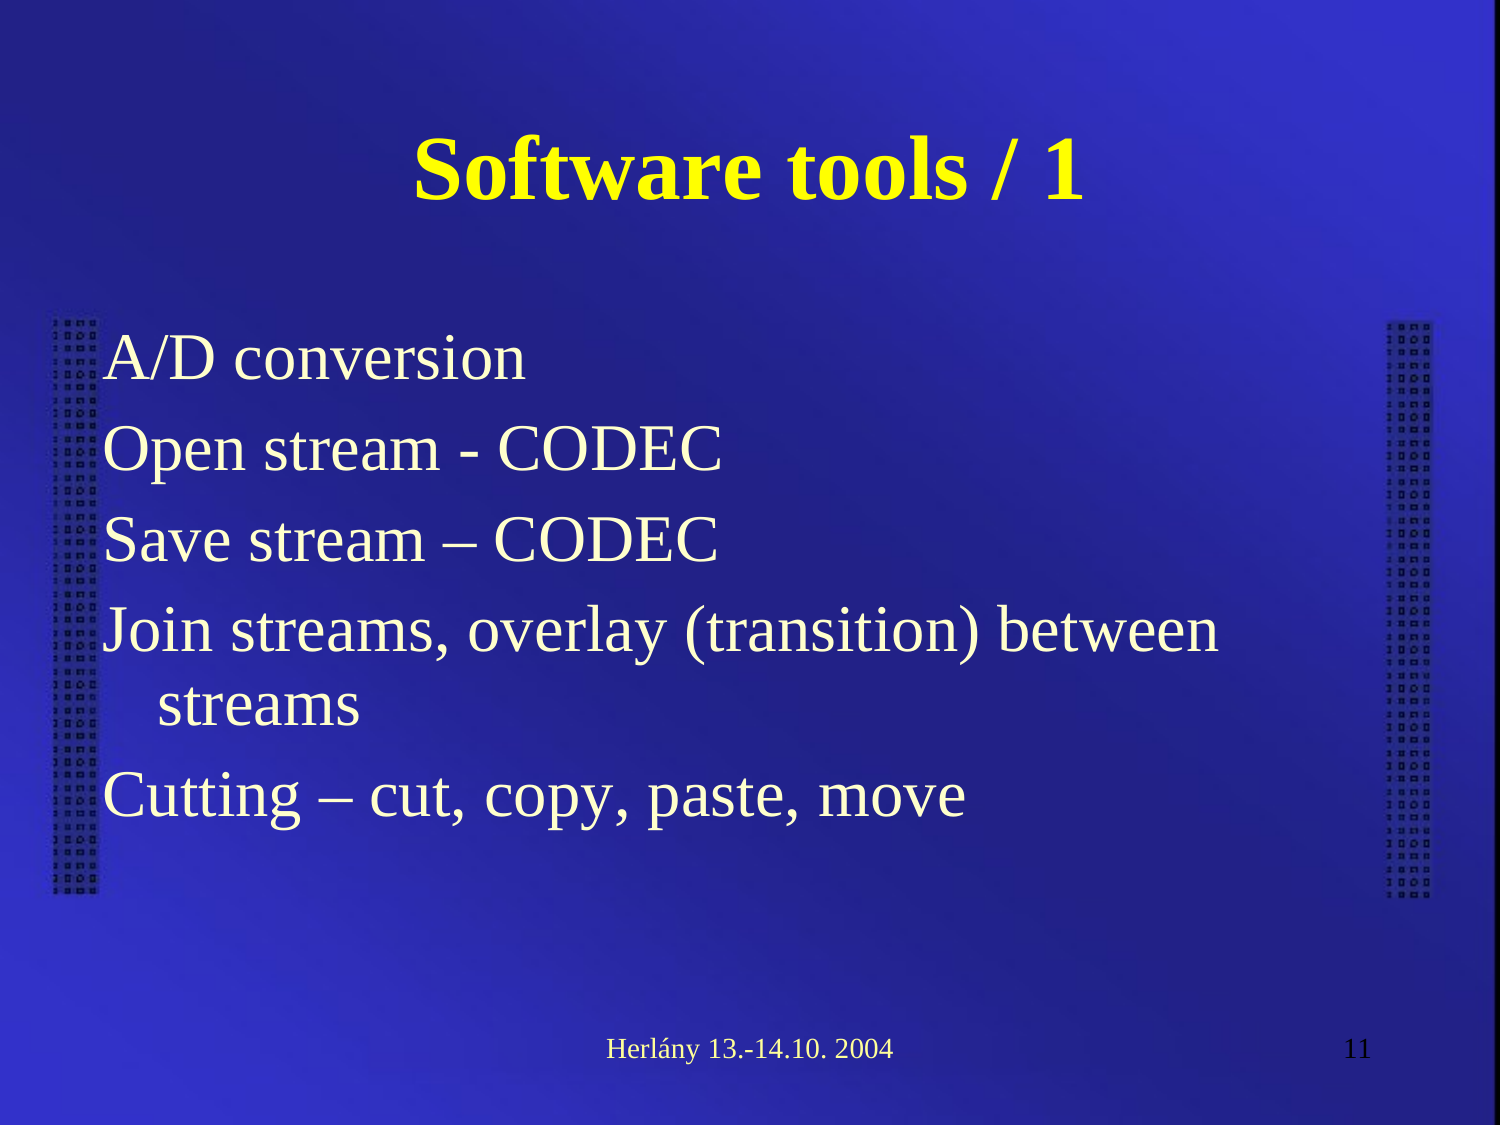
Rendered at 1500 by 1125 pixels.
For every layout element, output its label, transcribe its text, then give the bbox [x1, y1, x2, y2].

title Software tools / 1 [112, 74, 1388, 263]
list A/D conversion Open stream - CODEC Save stream – CODEC Join streams, overlay (transition) between streams Cutting – cut, copy, paste, move [87, 312, 1438, 988]
picture [0, 0, 1500, 1125]
text_box Herlány 13.-14.10. 2004 [512, 1024, 988, 1073]
text_box 15 [1074, 1024, 1388, 1073]
